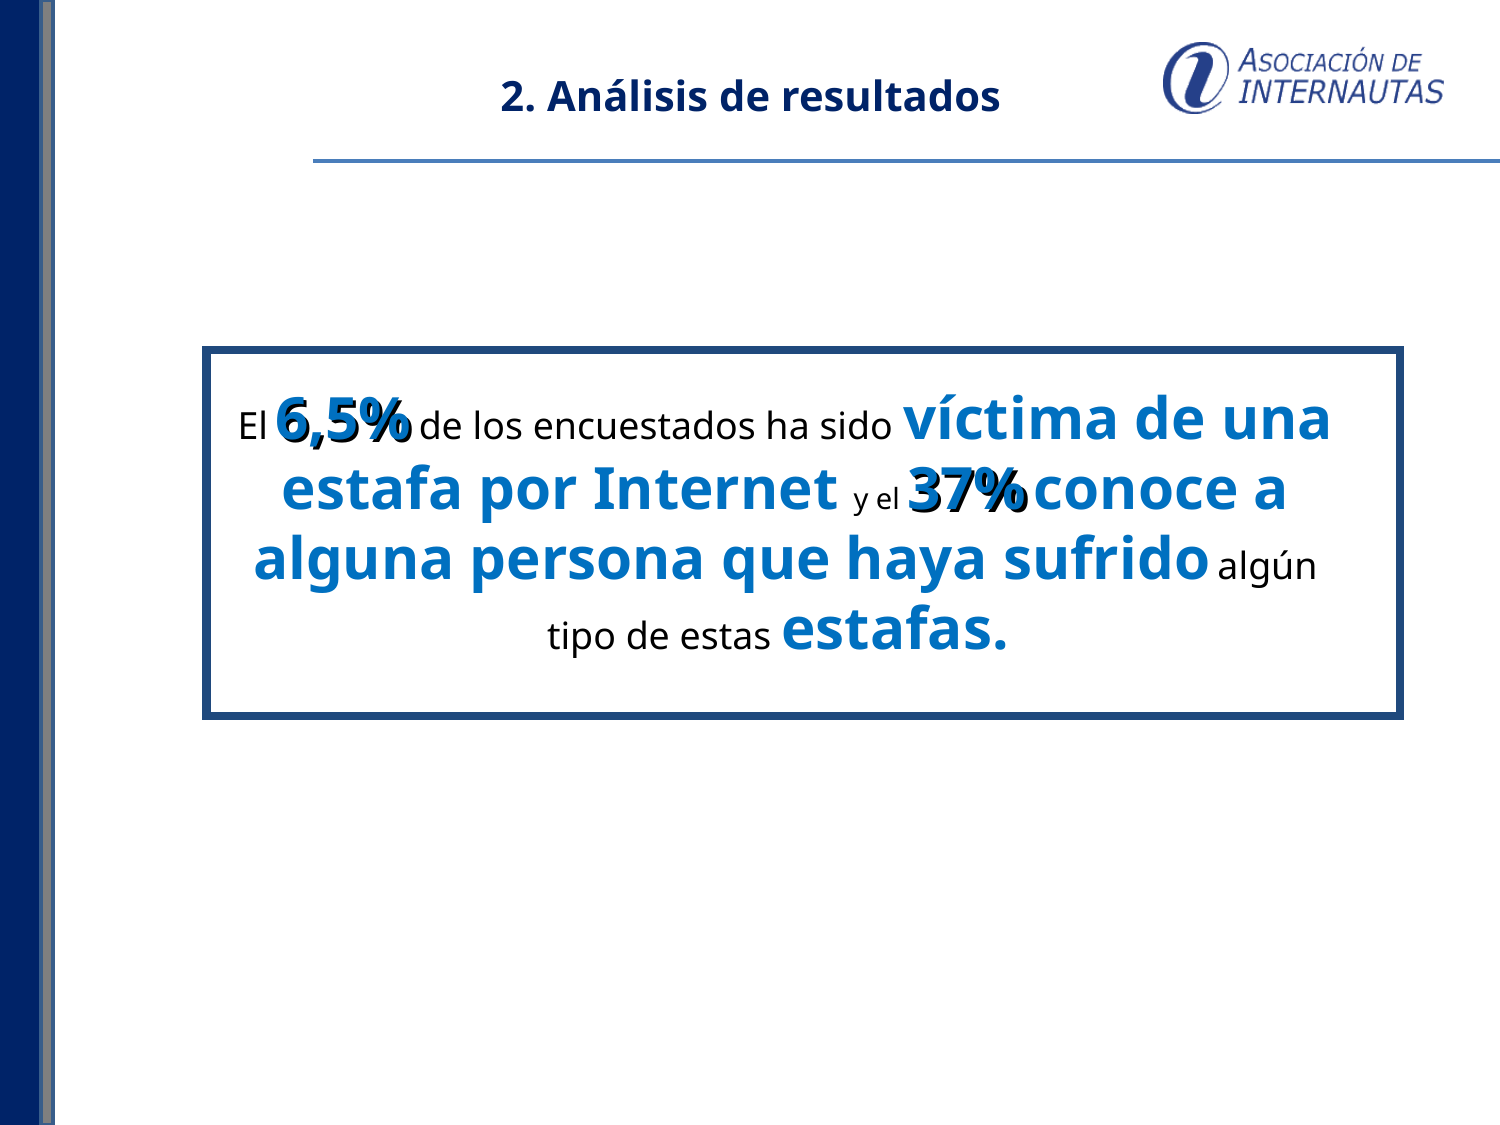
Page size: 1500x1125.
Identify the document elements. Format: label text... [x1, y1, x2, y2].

text_box El 6,5% de los encuestados ha sido víctima de una estafa por Internet y el 37% conoce a alguna persona que haya sufrido algún tipo de estas estafas. [218, 373, 1353, 669]
picture [1378, 42, 1444, 114]
title 2. Análisis de resultados [123, 30, 1378, 159]
